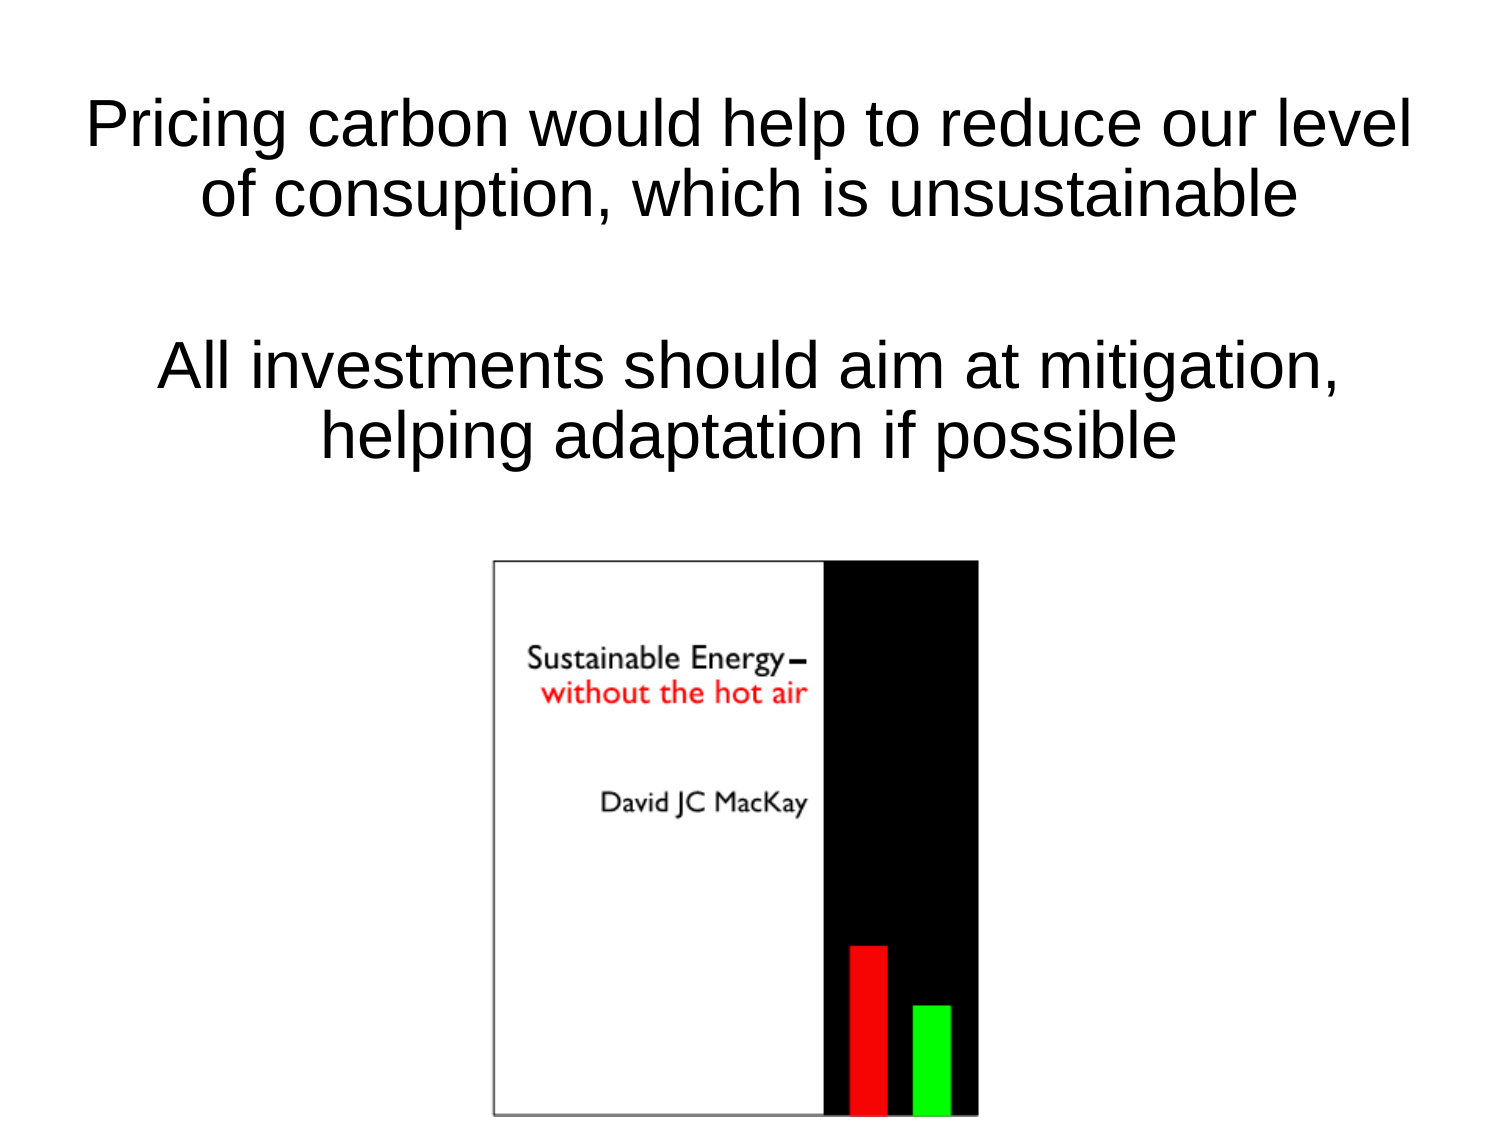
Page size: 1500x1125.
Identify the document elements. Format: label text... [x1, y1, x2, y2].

picture [489, 556, 982, 1117]
subtitle Pricing carbon would help to reduce our level of consuption, which is unsustainable All investments should aim at mitigation, helping adaptation if possible [75, 0, 1425, 817]
